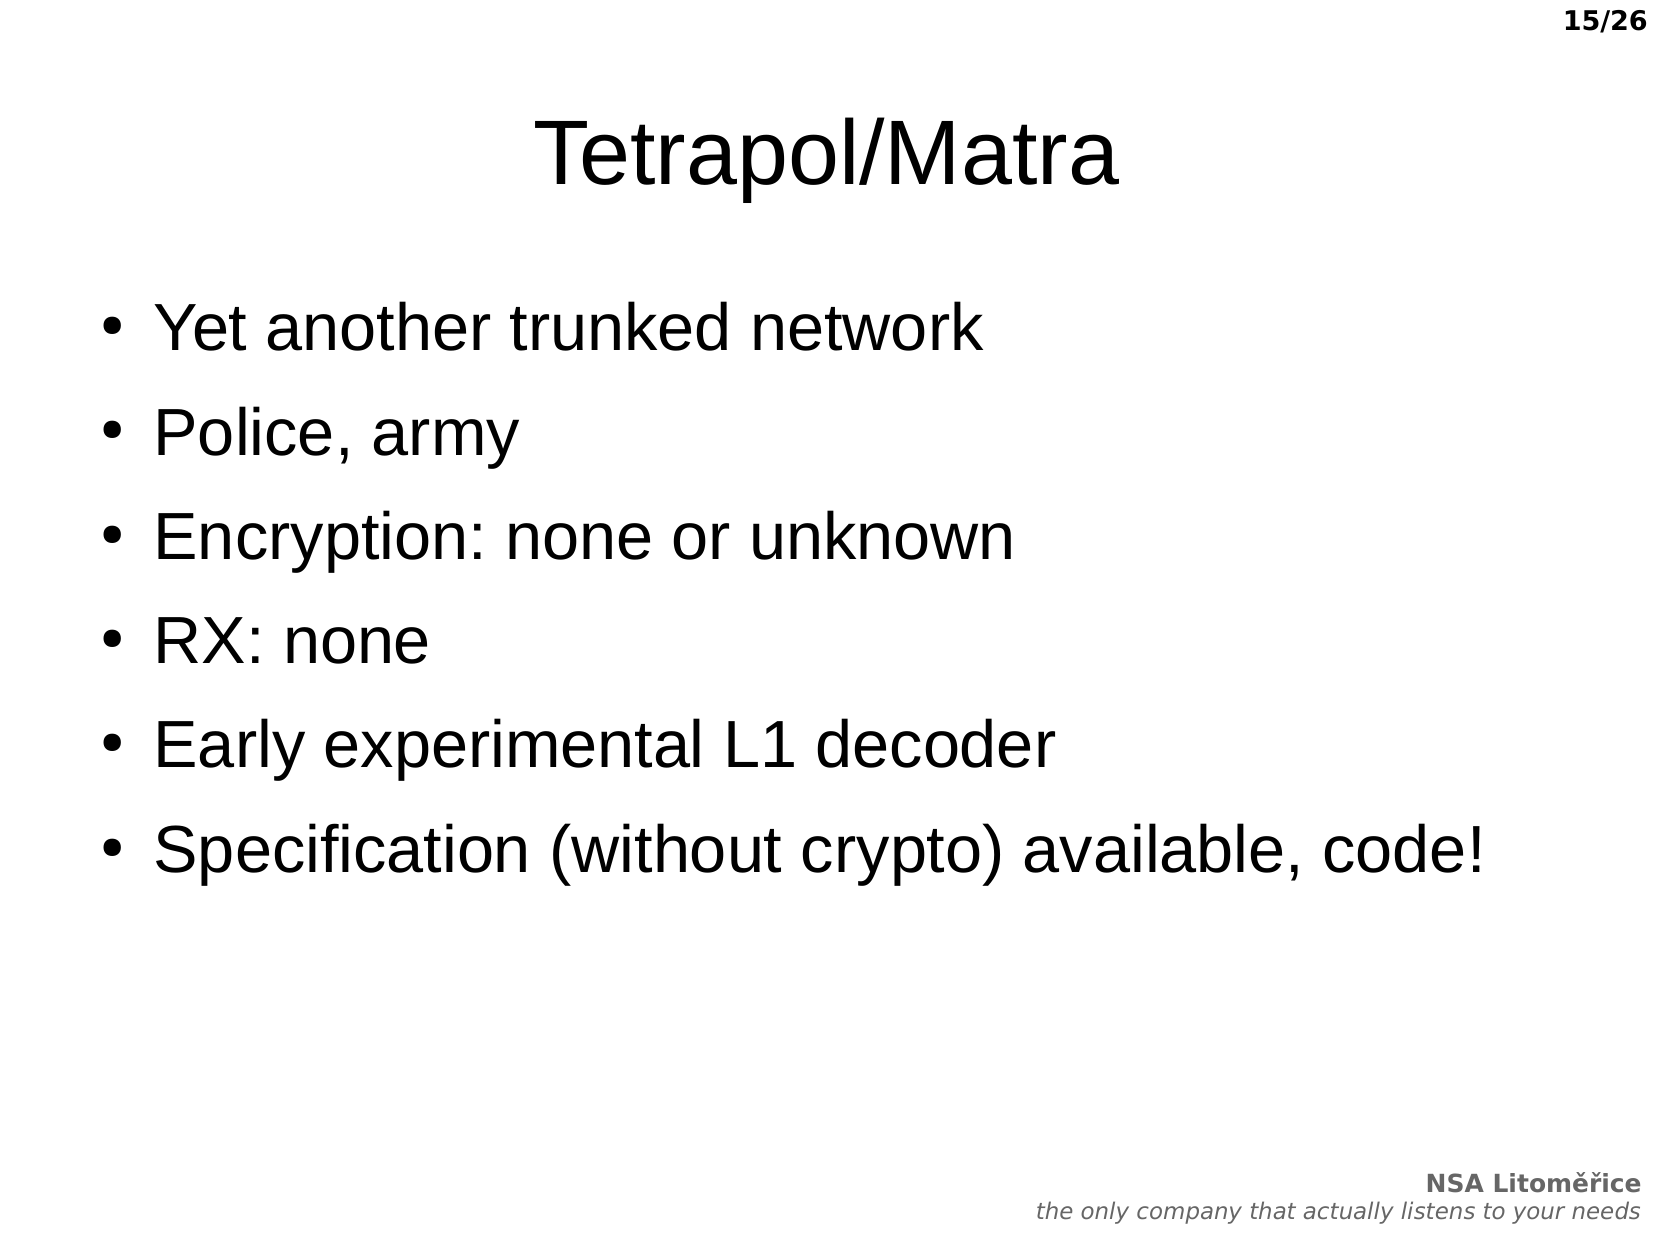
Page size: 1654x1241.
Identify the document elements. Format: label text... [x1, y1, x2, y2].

list Yet another trunked network Police, army Encryption: none or unknown RX: none Early experimental L1 decoder Specification (without crypto) available, code! [82, 290, 1571, 1010]
title Tetrapol/Matra [82, 49, 1571, 257]
